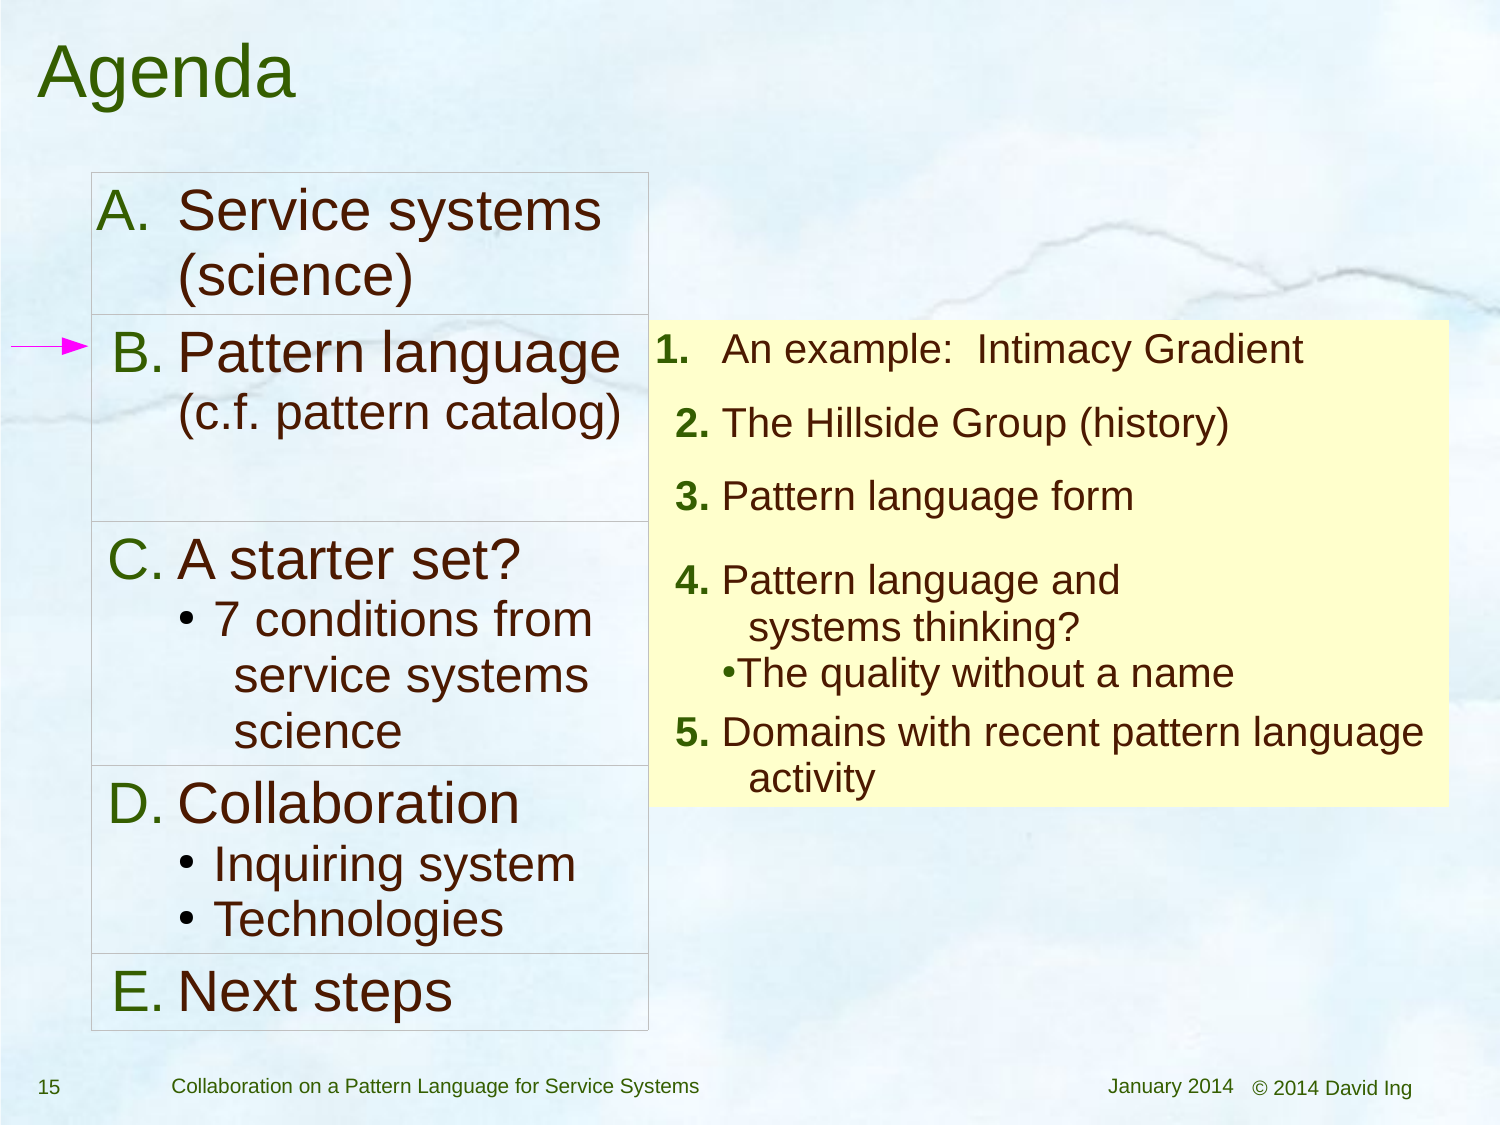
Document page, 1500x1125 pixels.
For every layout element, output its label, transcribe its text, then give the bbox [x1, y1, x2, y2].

table_cell Next steps [172, 954, 648, 1030]
table_cell E. [92, 954, 172, 1030]
table_cell Pattern language (c.f. pattern catalog) [172, 315, 648, 521]
table_cell B. [92, 315, 172, 521]
table_cell 2. [649, 393, 716, 467]
table_cell A starter set? 7 conditions from service systems science [172, 522, 648, 765]
table_cell The Hillside Group (history) [716, 393, 1449, 467]
table_cell 5. [649, 703, 716, 807]
table_cell Domains with recent pattern language activity [716, 703, 1449, 807]
table_header A. [92, 173, 172, 314]
table_cell Pattern language form [716, 467, 1449, 551]
table_cell D. [92, 766, 172, 953]
table_cell Collaboration Inquiring system Technologies [172, 766, 648, 953]
table_header An example: Intimacy Gradient [716, 320, 1449, 393]
table_cell 4. [649, 551, 716, 703]
table_cell 3. [649, 467, 716, 551]
table_cell Pattern language and systems thinking? The quality without a name [716, 551, 1449, 703]
title Agenda [37, 37, 1463, 152]
picture [0, 0, 1500, 1125]
table_header Service systems (science) [172, 173, 648, 314]
table_cell C. [92, 522, 172, 765]
table_header 1. [649, 320, 716, 393]
